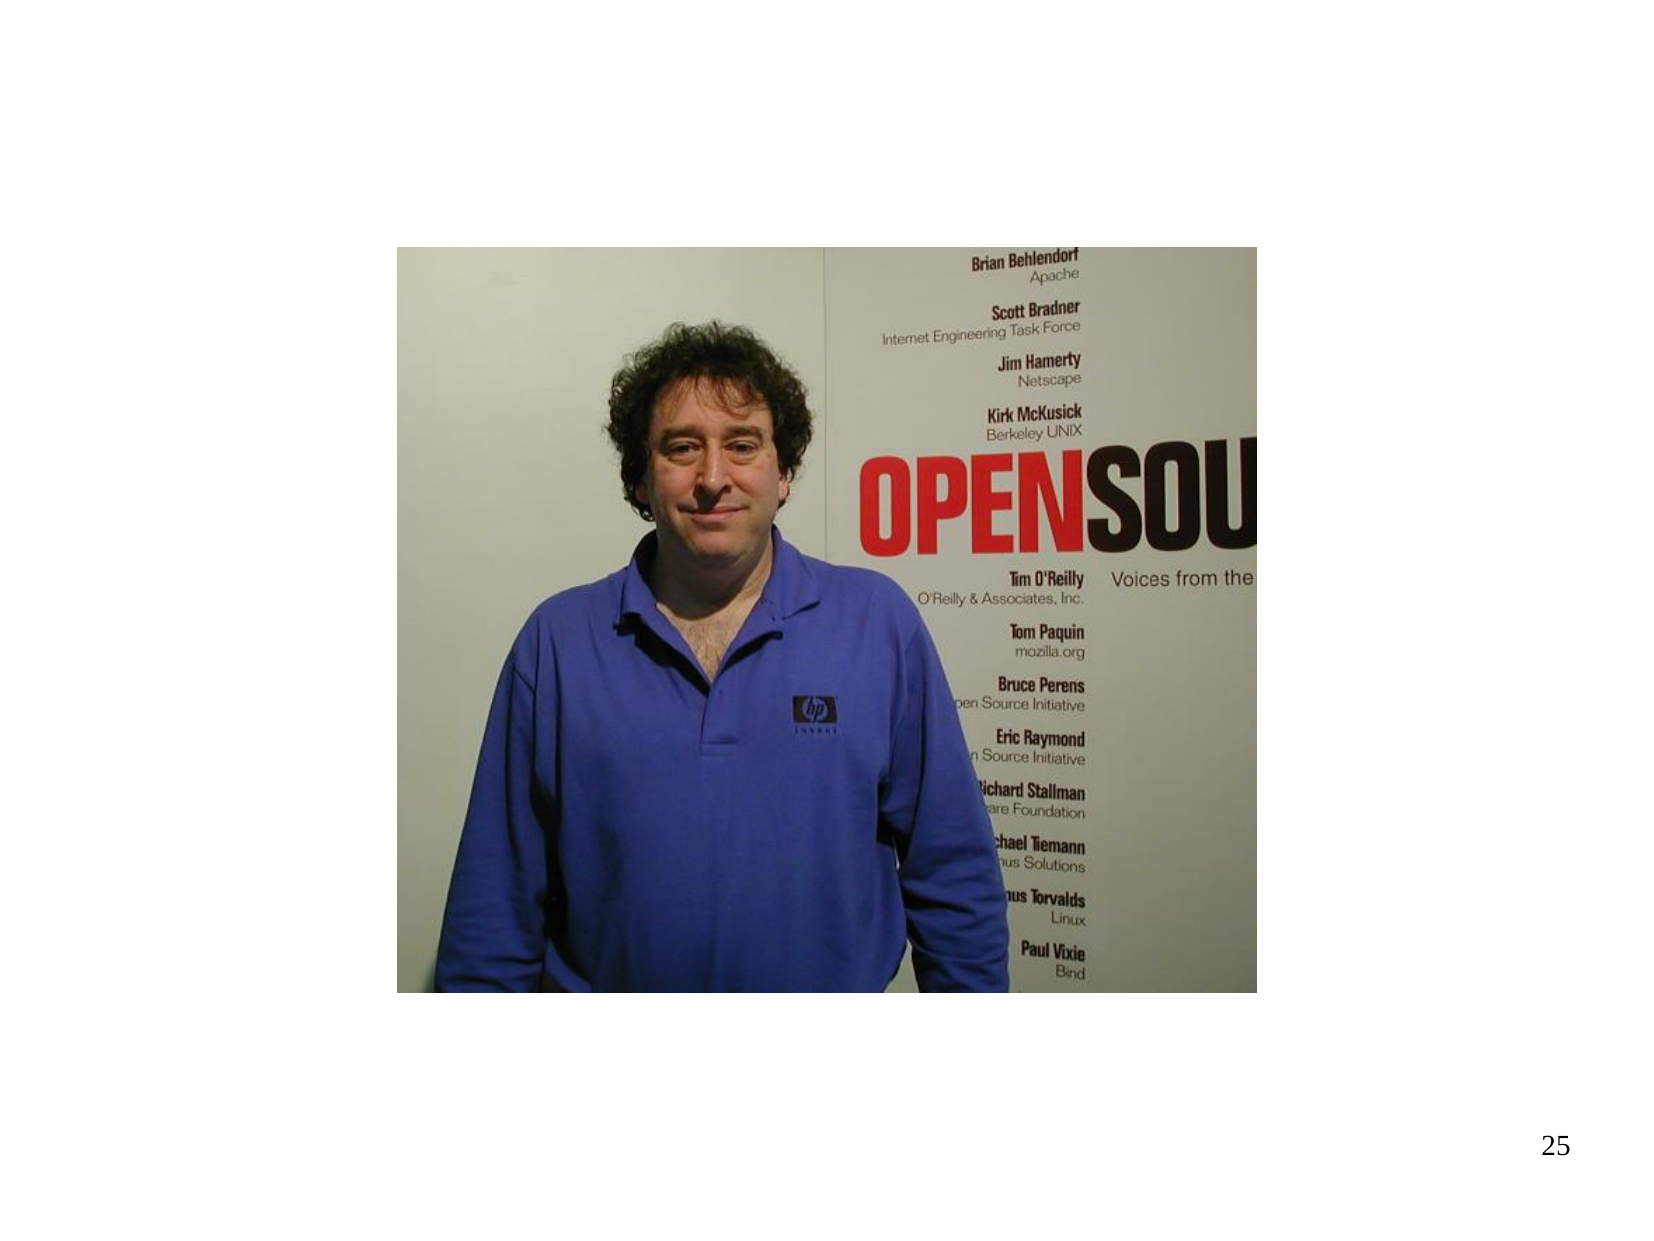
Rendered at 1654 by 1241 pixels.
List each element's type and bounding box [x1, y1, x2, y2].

picture [397, 247, 1257, 993]
